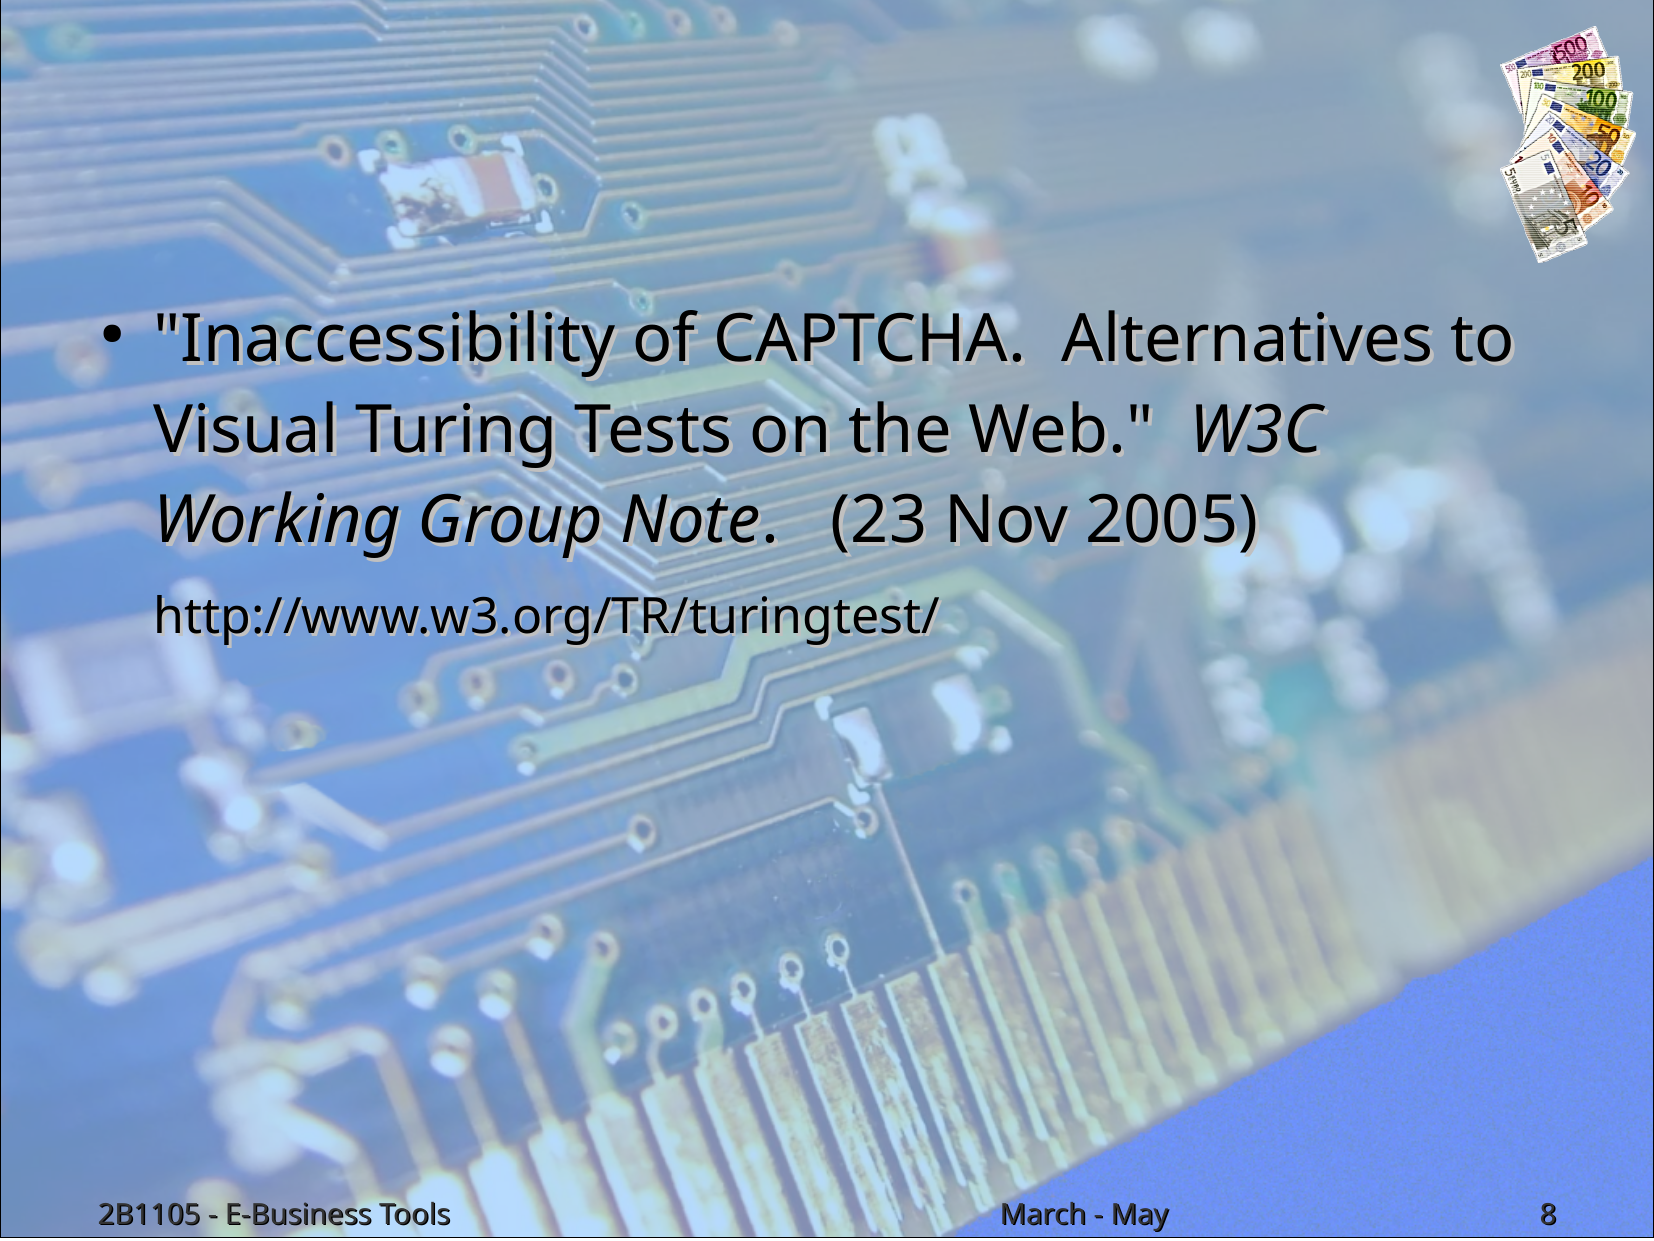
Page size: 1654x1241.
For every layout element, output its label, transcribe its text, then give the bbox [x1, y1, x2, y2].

list "Inaccessibility of CAPTCHA. Alternatives to Visual Turing Tests on the Web." W3C Working Group Note. (23 Nov 2005) http://www.w3.org/TR/turingtest/ [82, 290, 1571, 1109]
picture [1500, 26, 1636, 263]
